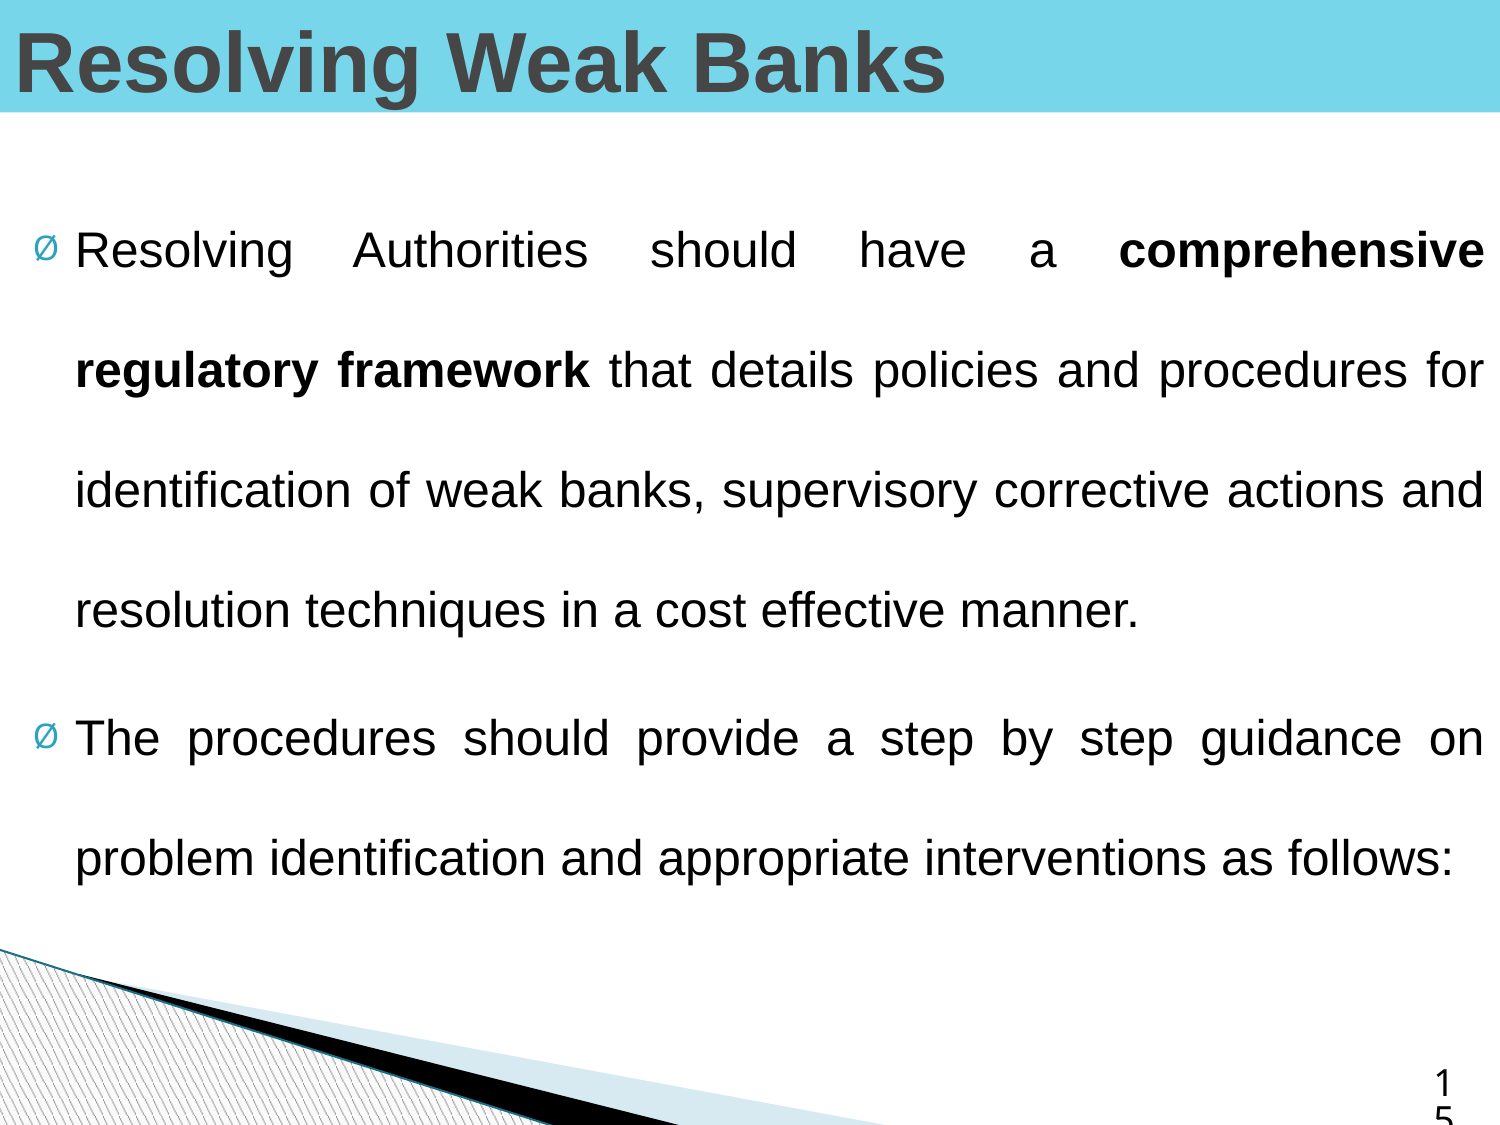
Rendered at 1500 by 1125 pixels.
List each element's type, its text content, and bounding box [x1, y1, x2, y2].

slide_number <numéro> [1418, 1051, 1479, 1112]
picture [0, 1038, 543, 1125]
list Resolving Authorities should have a comprehensive regulatory framework that details policies and procedures for identification of weak banks, supervisory corrective actions and resolution techniques in a cost effective manner. The procedures should provide a step by step guidance on problem identification and appropriate interventions as follows: [0, 149, 1500, 1038]
title Resolving Weak Banks [0, 0, 1500, 113]
